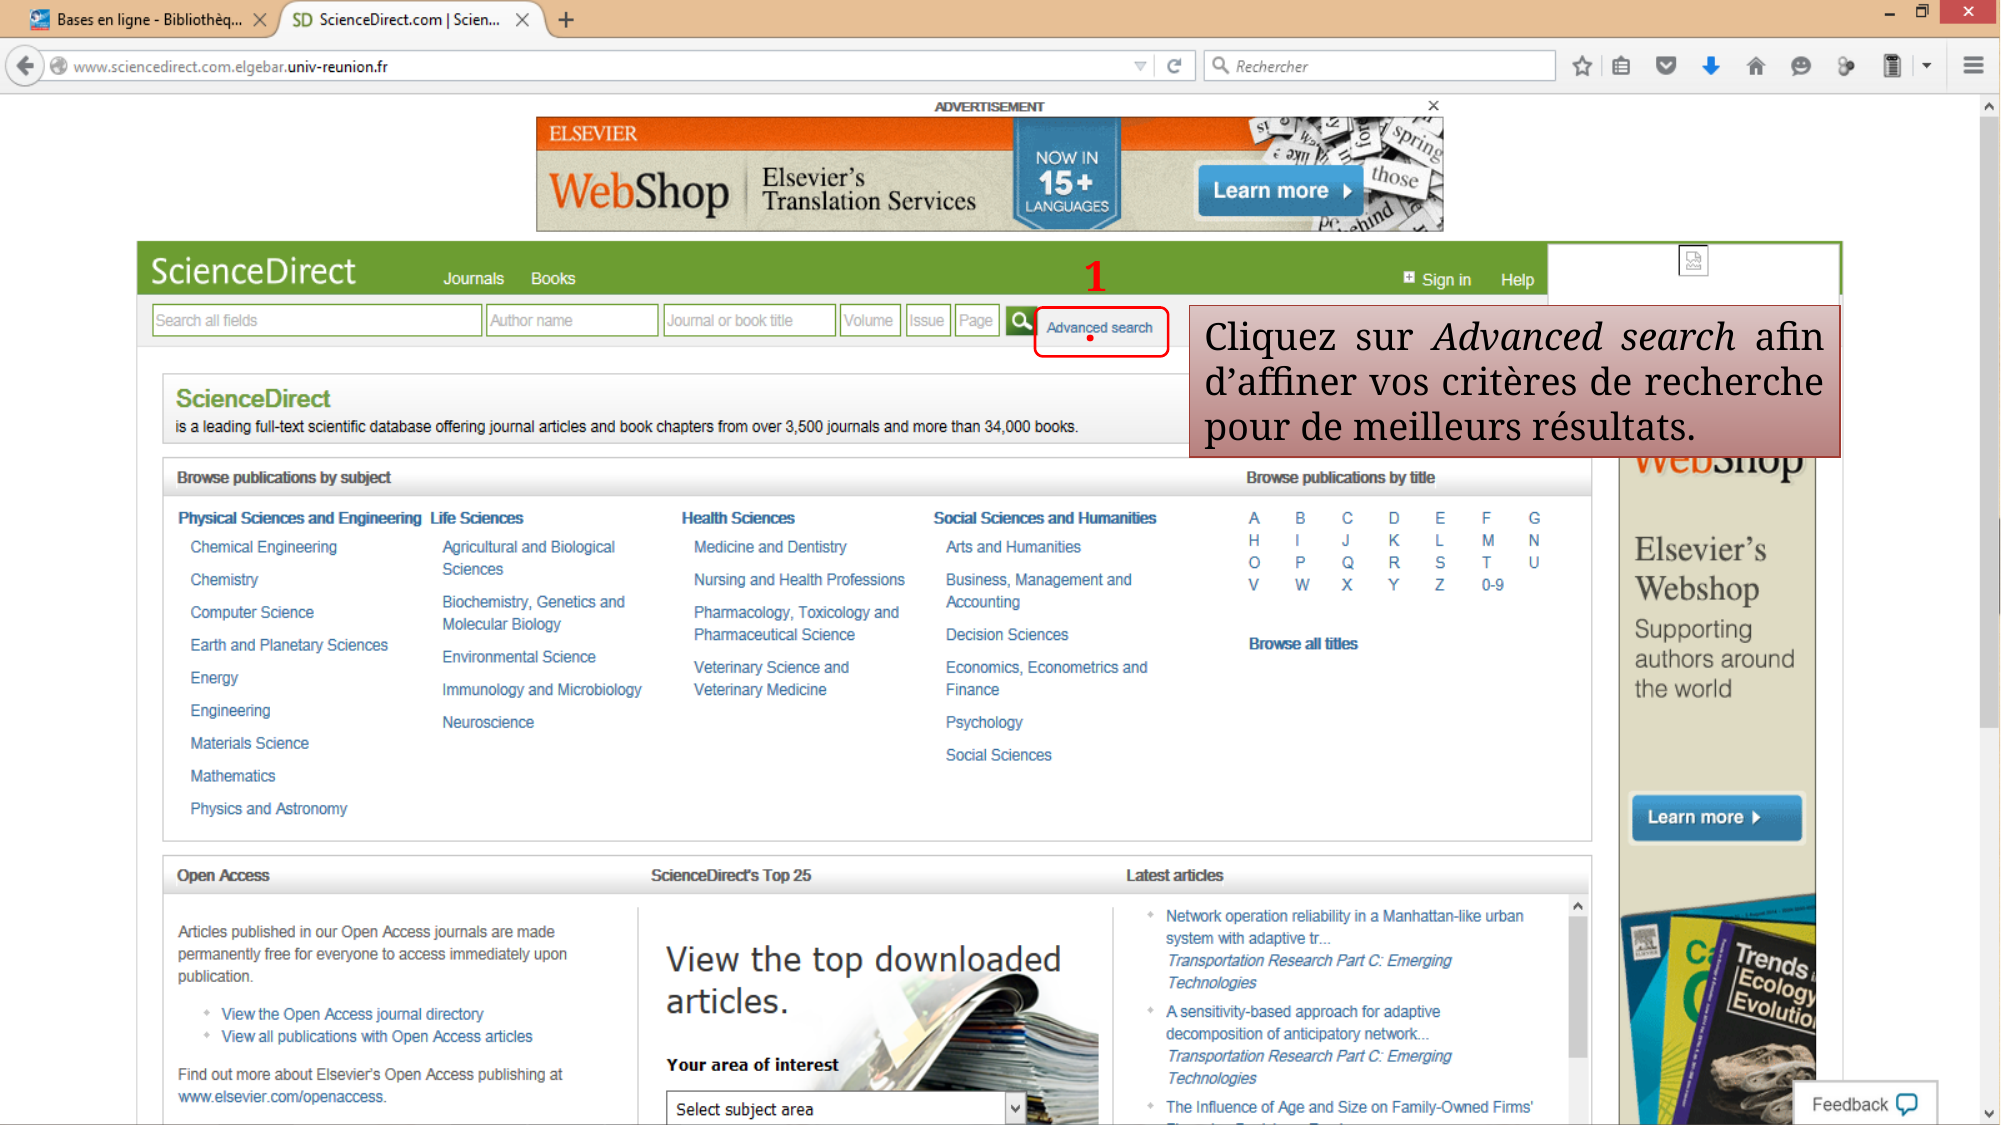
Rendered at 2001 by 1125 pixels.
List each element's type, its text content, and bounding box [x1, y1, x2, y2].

text_box Cliquez sur Advanced search afin d’affiner vos critères de recherche pour de meilleurs résultats. [1189, 305, 1840, 458]
text_box 1. [1069, 241, 1134, 308]
picture [0, 0, 2000, 1125]
